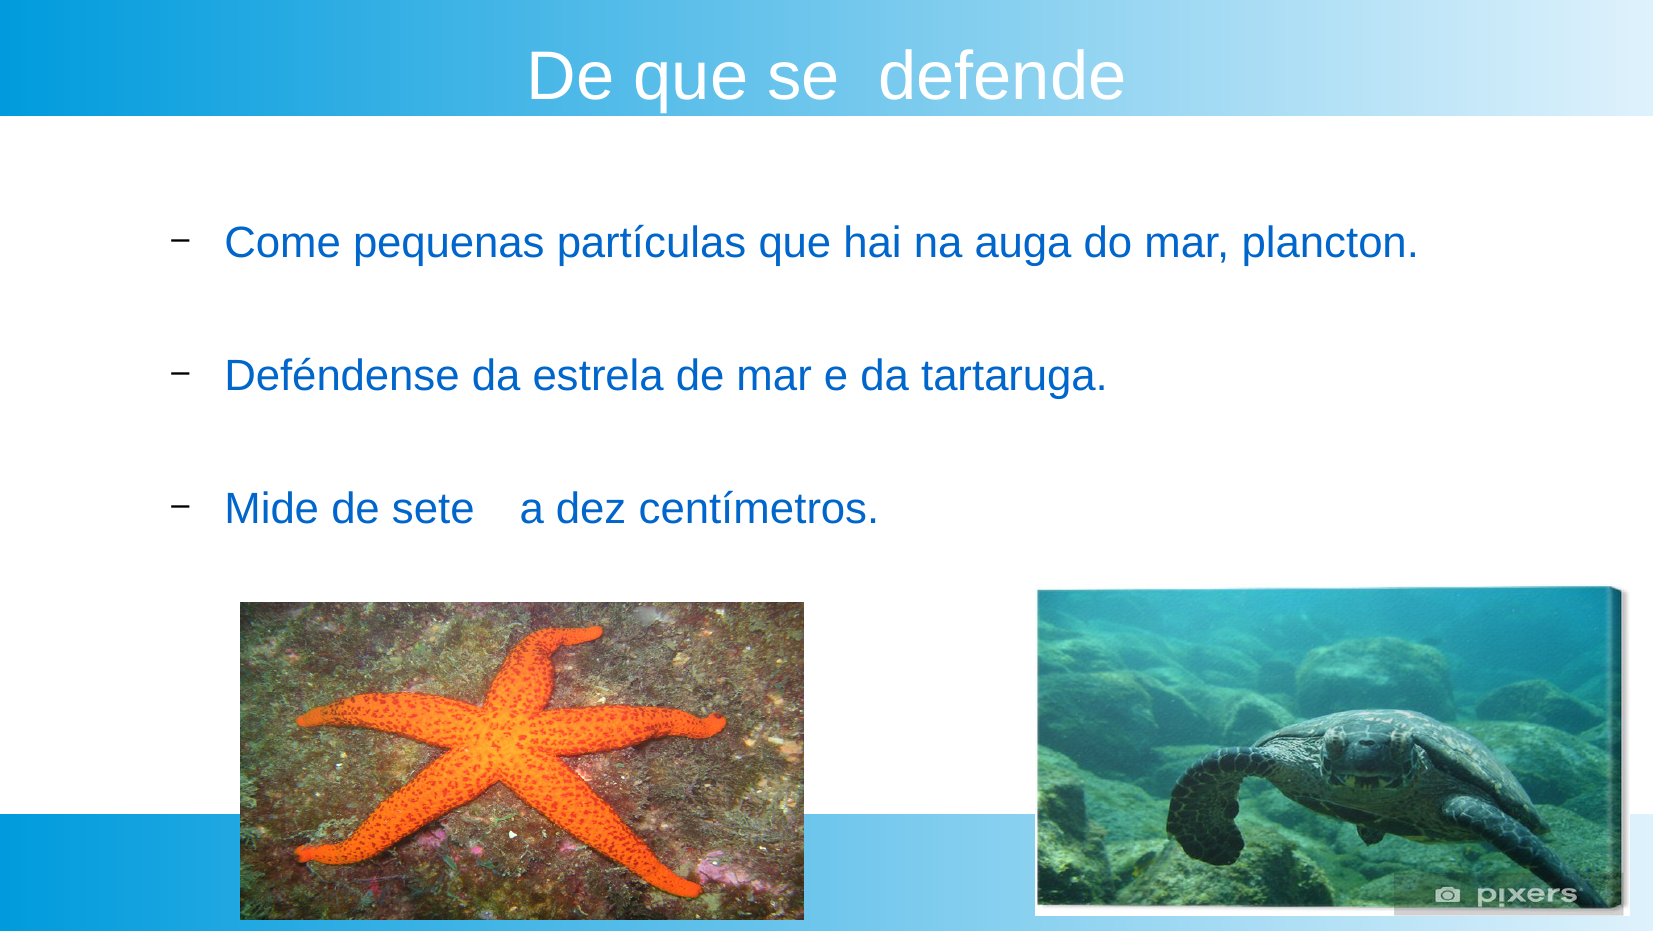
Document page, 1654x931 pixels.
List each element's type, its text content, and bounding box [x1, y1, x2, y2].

picture [1035, 584, 1630, 916]
title De que se defende [82, 37, 1571, 116]
picture [240, 602, 804, 920]
list Come pequenas partículas que hai na auga do mar, plancton. Deféndense da estrela de mar e da tartaruga. Mide de sete a dez centímetros. [82, 217, 1571, 758]
